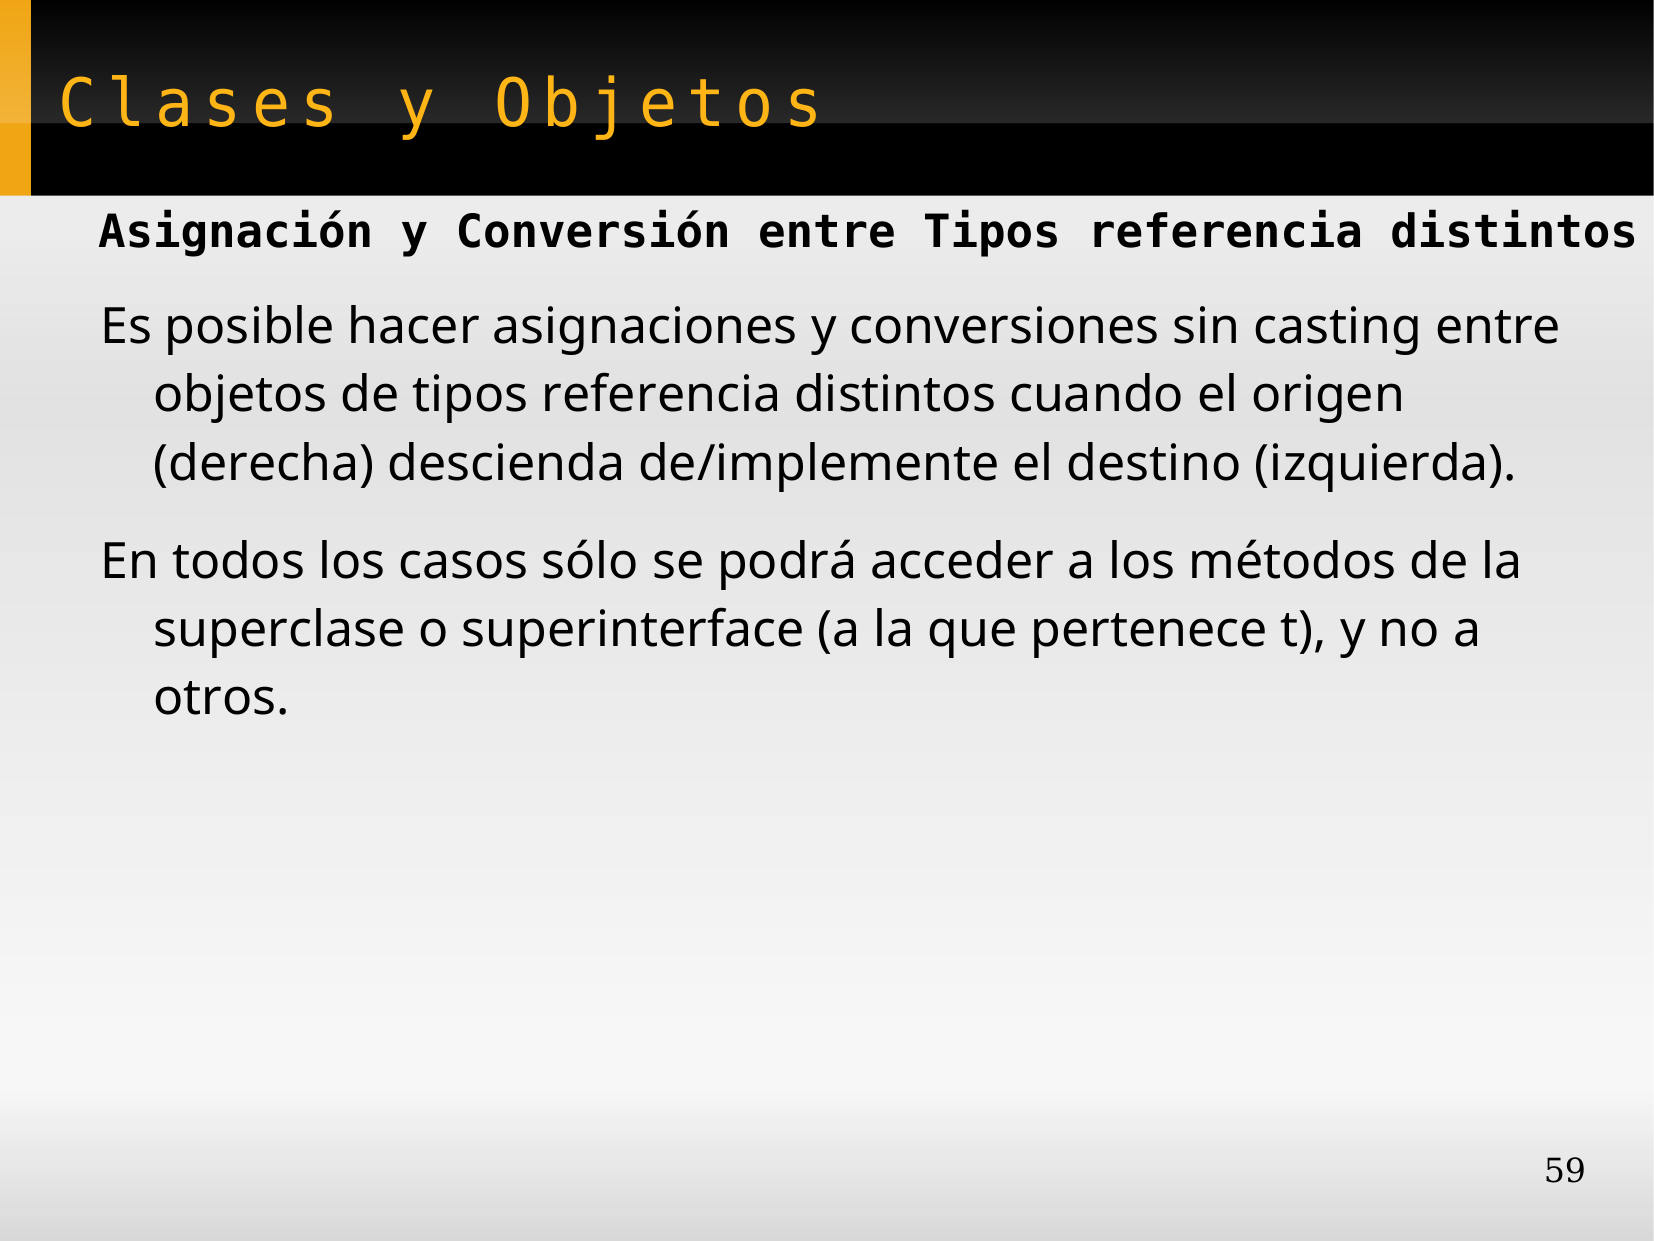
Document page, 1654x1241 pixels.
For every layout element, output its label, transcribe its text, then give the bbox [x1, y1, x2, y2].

text_box Asignación y Conversión entre Tipos referencia distintos [83, 197, 1653, 266]
list Es posible hacer asignaciones y conversiones sin casting entre objetos de tipos referencia distintos cuando el origen (derecha) descienda de/implemente el destino (izquierda). En todos los casos sólo se podrá acceder a los métodos de la superclase o superinterface (a la que pertenece t), y no a otros. [82, 290, 1571, 1109]
picture [0, 0, 1654, 1241]
title Clases y Objetos [59, 29, 1506, 178]
